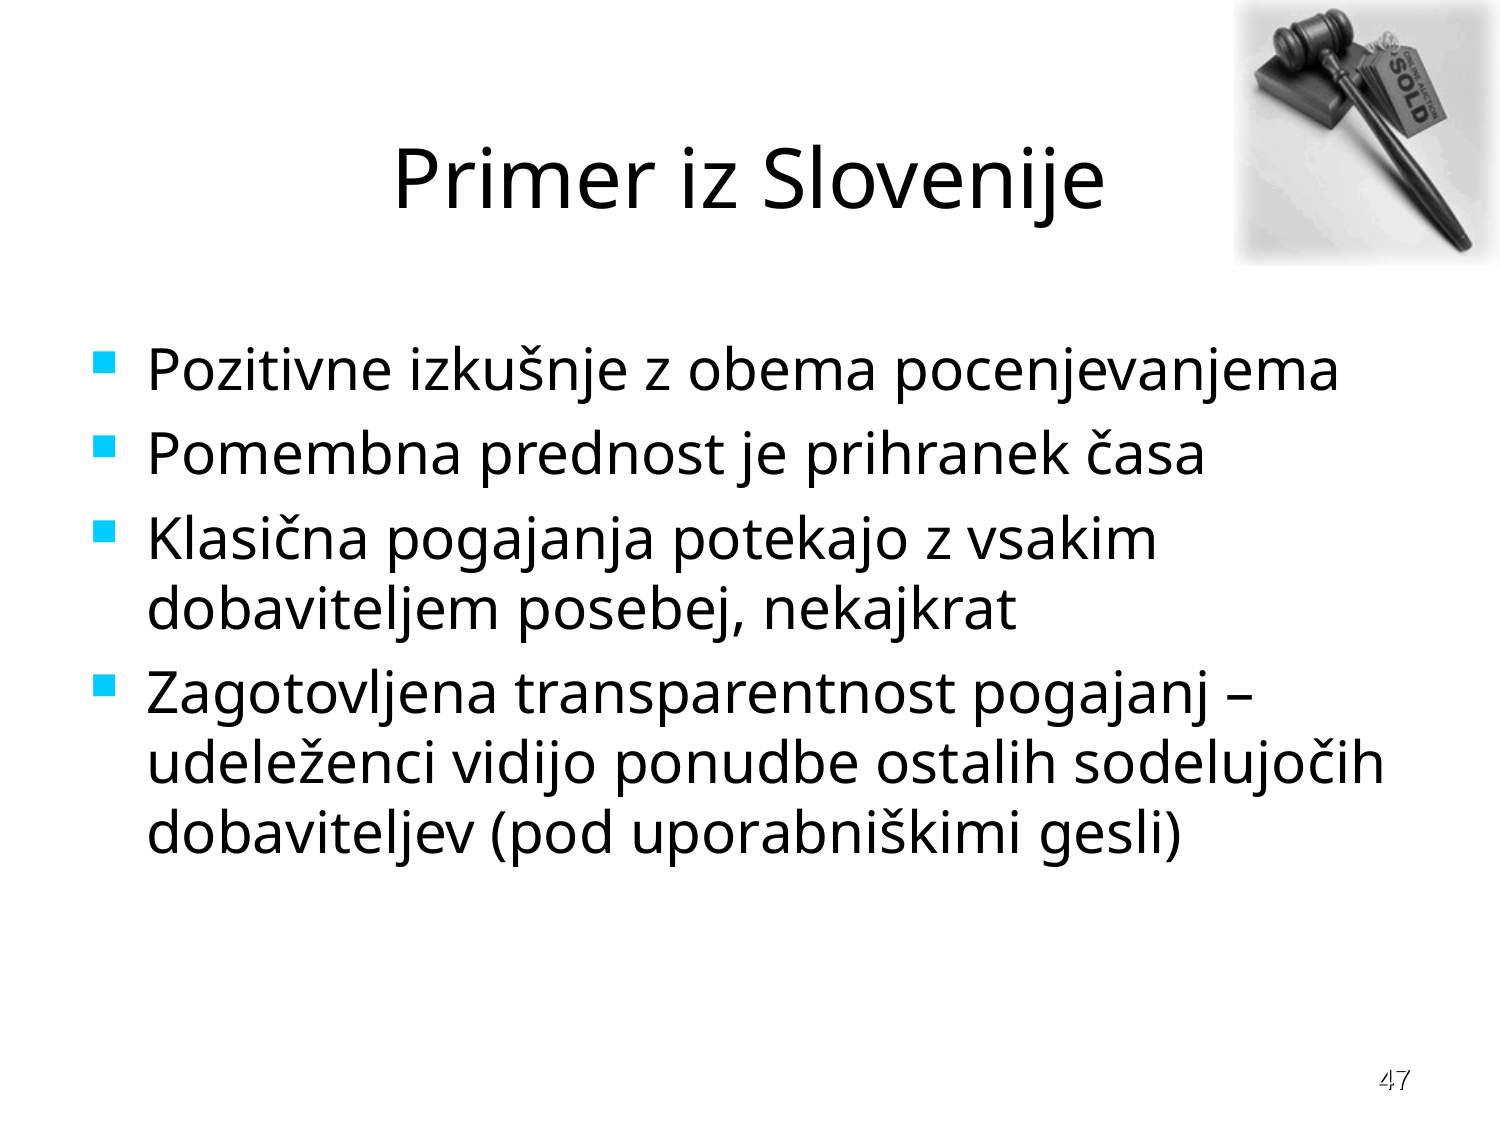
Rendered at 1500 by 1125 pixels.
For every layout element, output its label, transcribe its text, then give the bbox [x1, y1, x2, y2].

picture [1234, 0, 1500, 266]
text_box <number> [1074, 1024, 1426, 1103]
list Pozitivne izkušnje z obema pocenjevanjema Pomembna prednost je prihranek časa Klasična pogajanja potekajo z vsakim dobaviteljem posebej, nekajkrat Zagotovljena transparentnost pogajanj – udeleženci vidijo ponudbe ostalih sodelujočih dobaviteljev (pod uporabniškimi gesli) [75, 324, 1426, 1001]
title Primer iz Slovenije [75, 62, 1426, 288]
